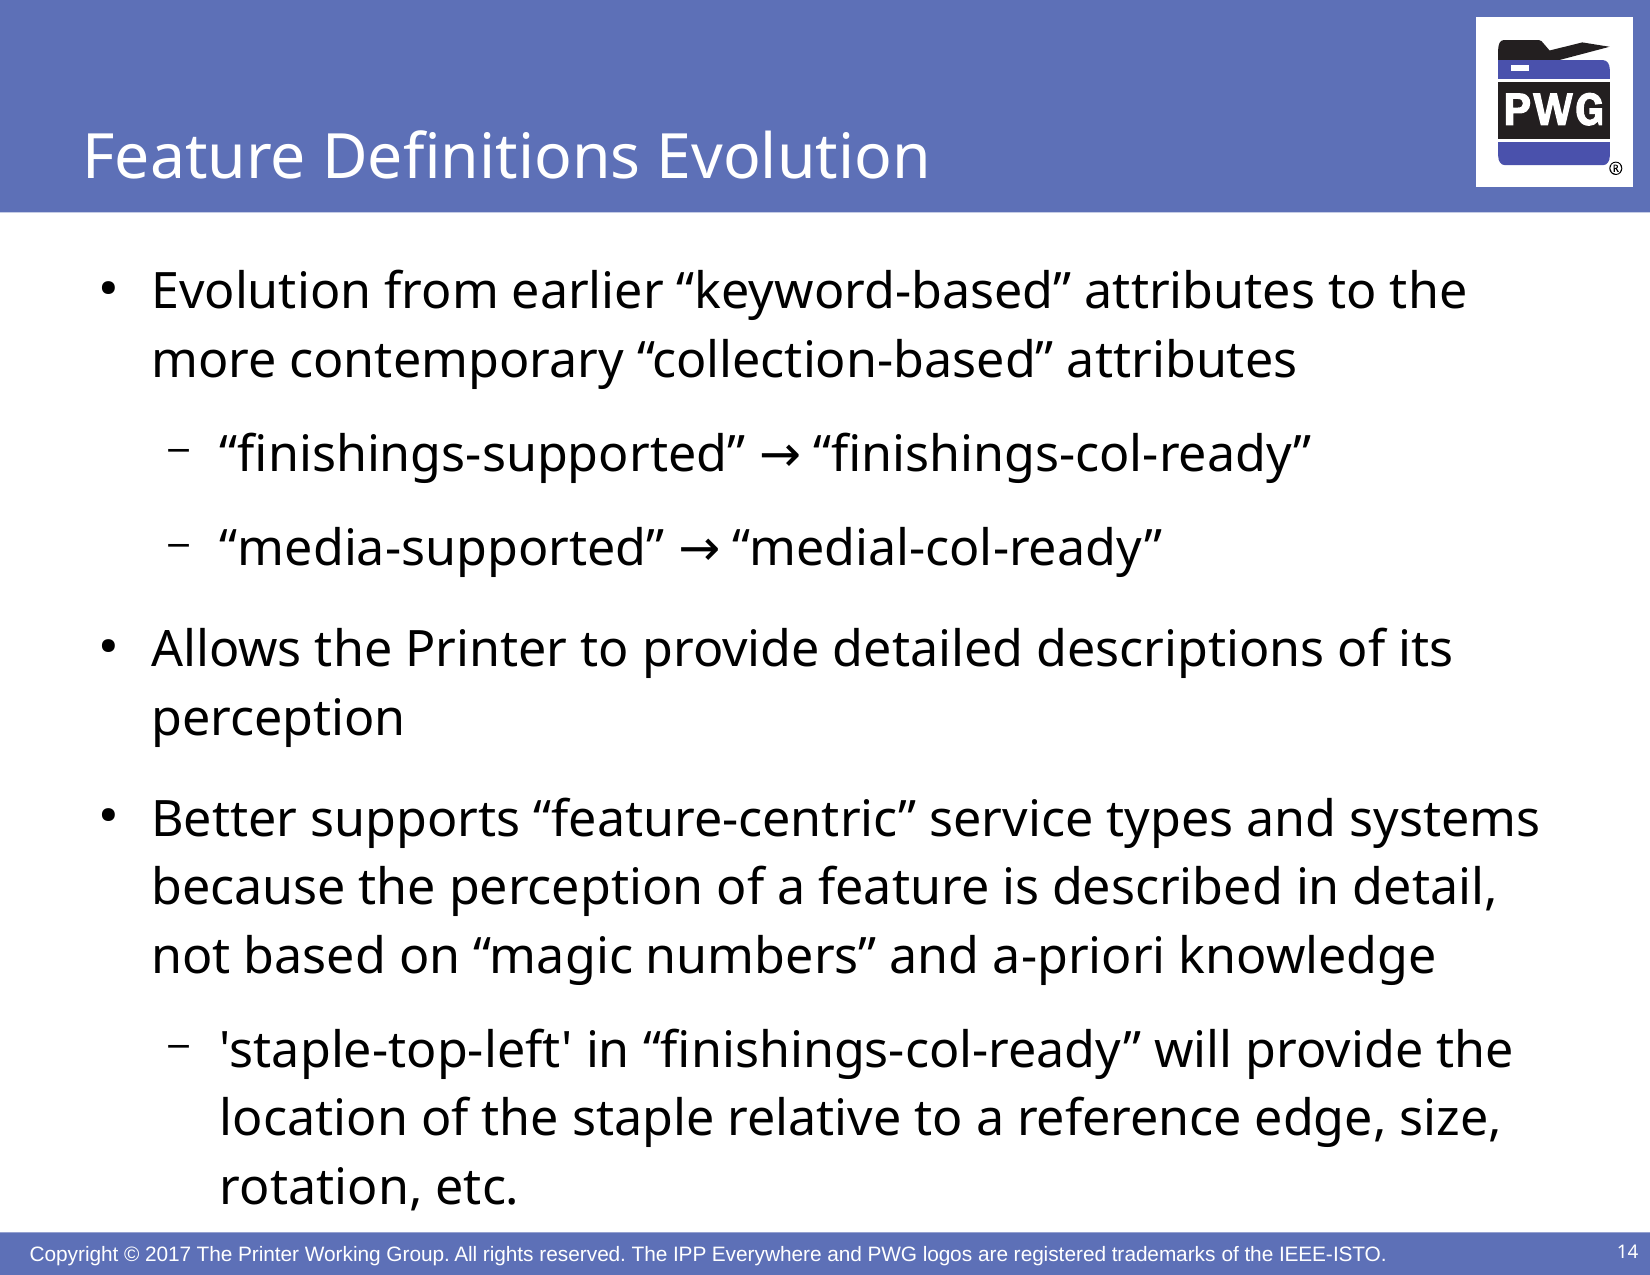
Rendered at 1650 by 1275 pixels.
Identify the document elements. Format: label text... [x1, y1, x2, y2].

title Feature Definitions Evolution [82, 8, 1449, 198]
list Evolution from earlier “keyword-based” attributes to the more contemporary “collection-based” attributes “finishings-supported” → “finishings-col-ready” “media-supported” → “medial-col-ready” Allows the Printer to provide detailed descriptions of its perception Better supports “feature-centric” service types and systems because the perception of a feature is described in detail, not based on “magic numbers” and a-priori knowledge 'staple-top-left' in “finishings-col-ready” will provide the location of the staple relative to a reference edge, size, rotation, etc. [82, 254, 1568, 1233]
